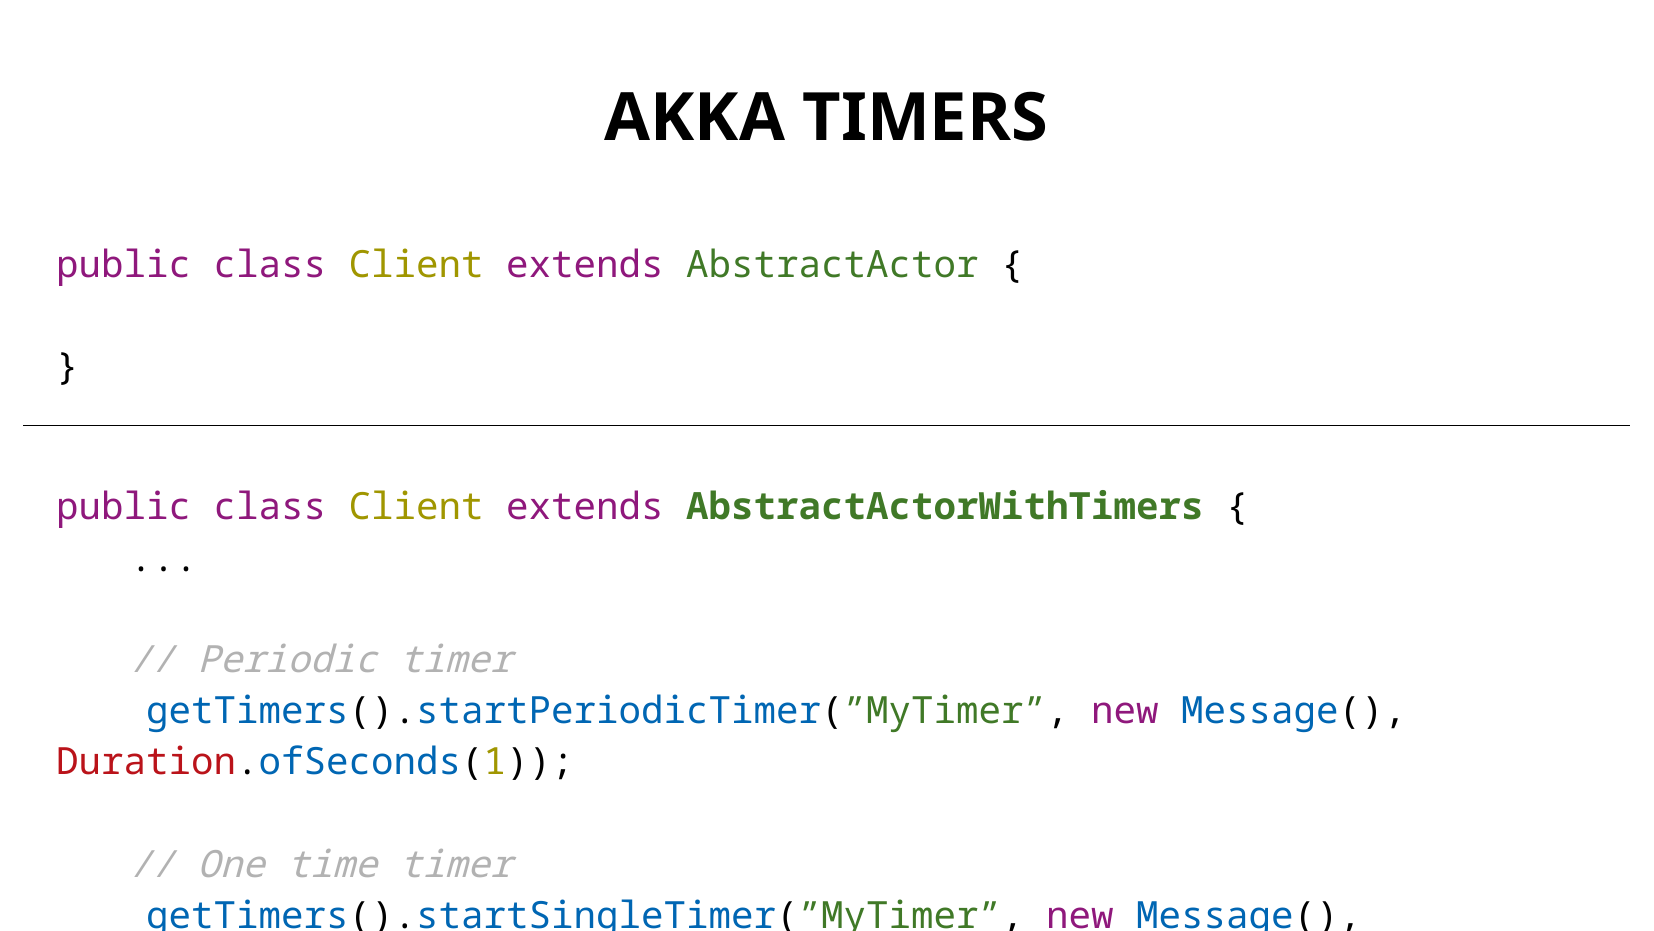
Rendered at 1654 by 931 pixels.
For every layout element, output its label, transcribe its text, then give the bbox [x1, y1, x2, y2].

text_box public class Client extends AbstractActor { } [41, 230, 1412, 373]
title AKKA TIMERS [82, 36, 1571, 193]
text_box public class Client extends AbstractActorWithTimers { ... // Periodic timer getTimers().startPeriodicTimer(”MyTimer”, new Message(), Duration.ofSeconds(1)); // One time timer getTimers().startSingleTimer(”MyTimer”, new Message(), Duration.ofSeconds(1)); ... } [41, 472, 1654, 903]
